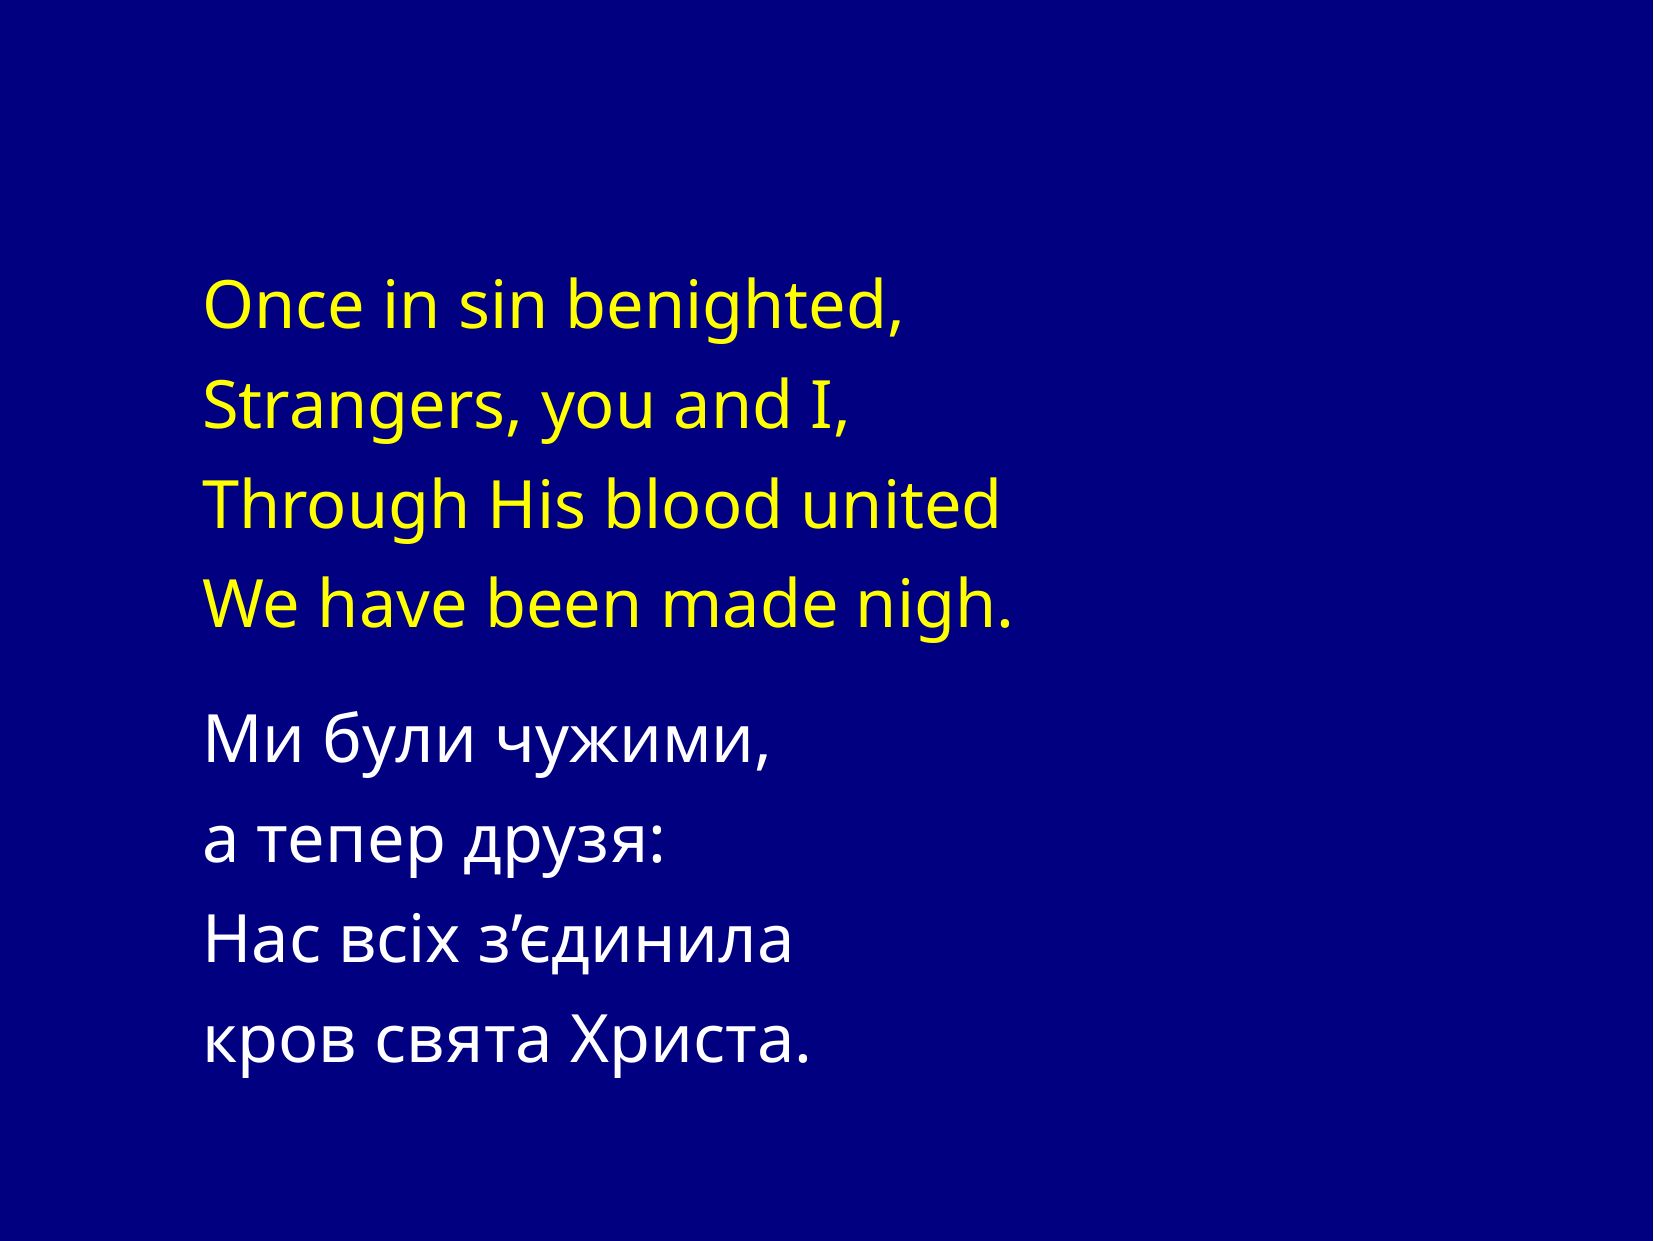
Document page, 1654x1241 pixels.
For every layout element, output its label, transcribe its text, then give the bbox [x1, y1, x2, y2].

text_box Ми були чужими, а тепер друзя: Нас всіх з’єдинила кров свята Христа. [75, 675, 1576, 1163]
text_box Once in sin benighted, Strangers, you and I, Through His blood united We have been made nigh. [75, 150, 1576, 638]
